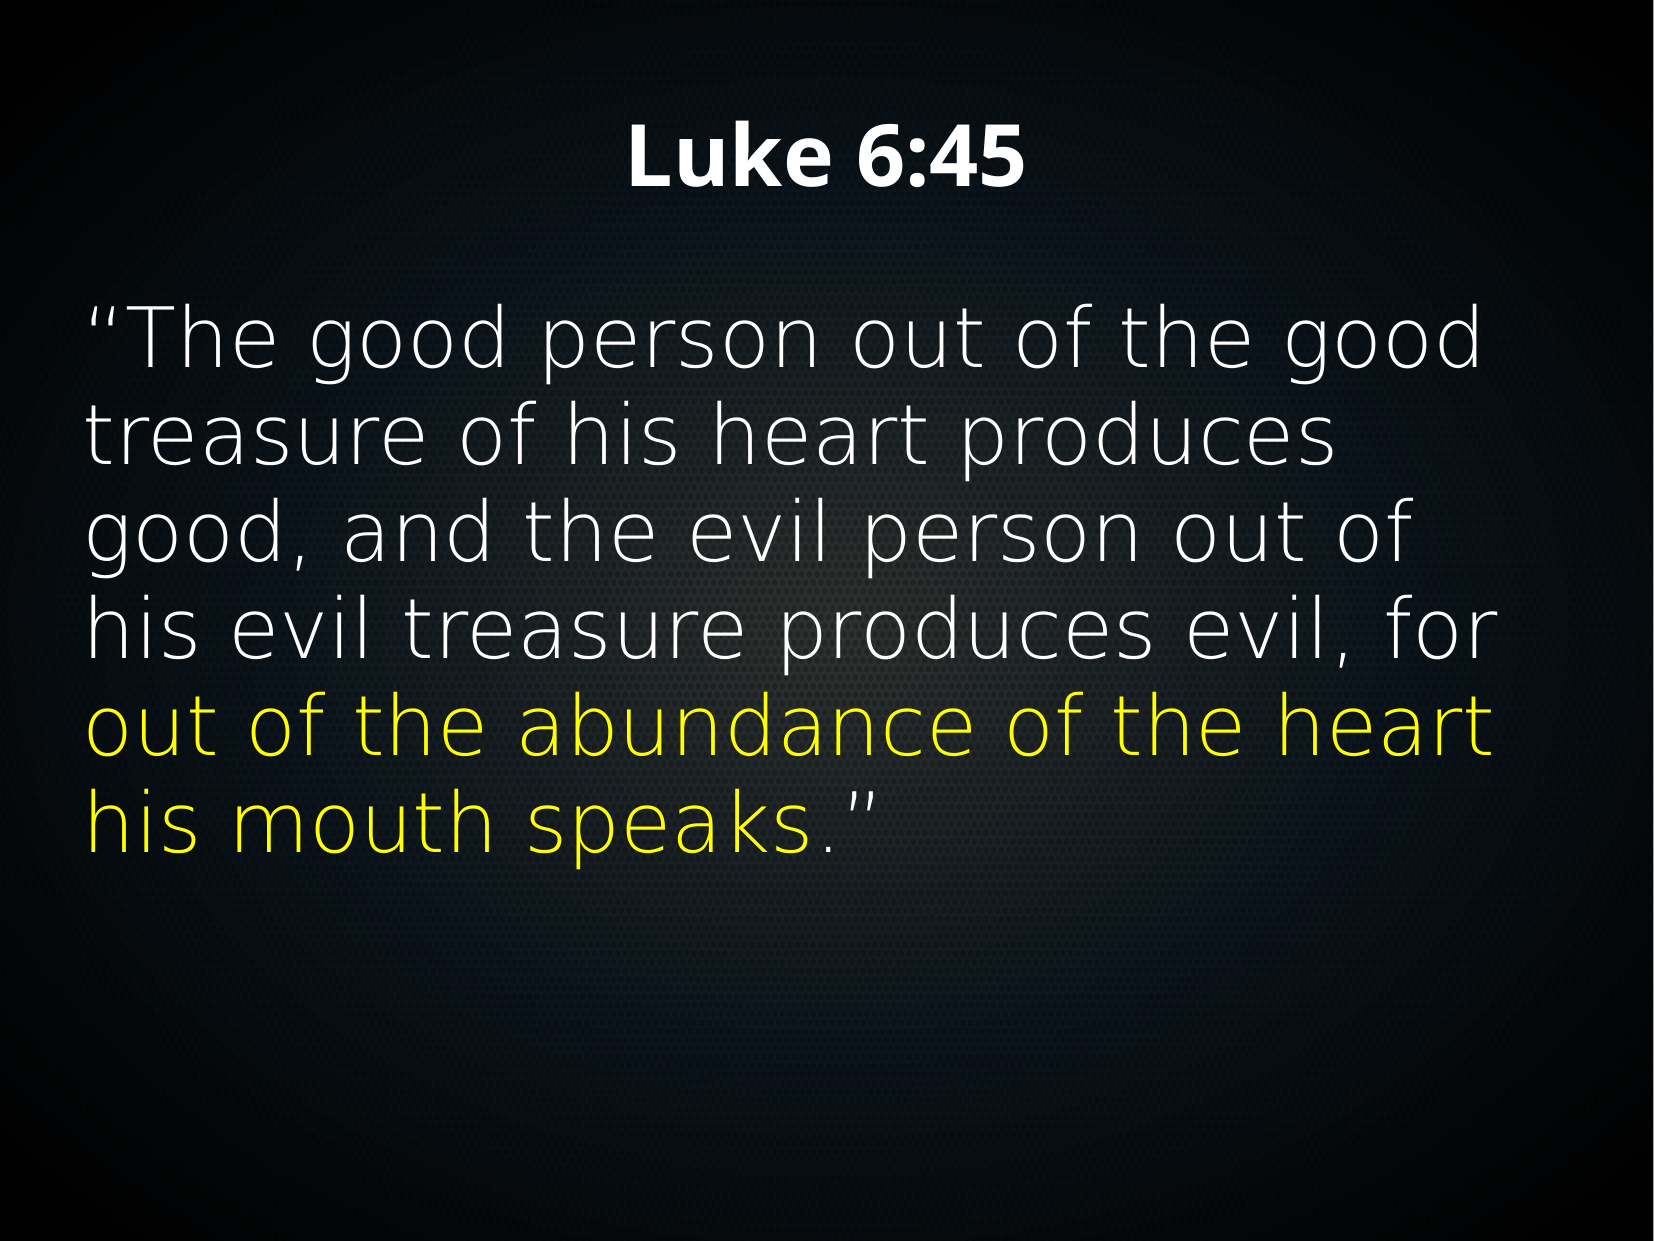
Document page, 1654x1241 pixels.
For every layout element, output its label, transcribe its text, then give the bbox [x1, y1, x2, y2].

picture [0, 0, 1654, 1241]
list “The good person out of the good treasure of his heart produces good, and the evil person out of his evil treasure produces evil, for out of the abundance of the heart his mouth speaks.” [82, 290, 1538, 1010]
title Luke 6:45 [82, 49, 1571, 257]
